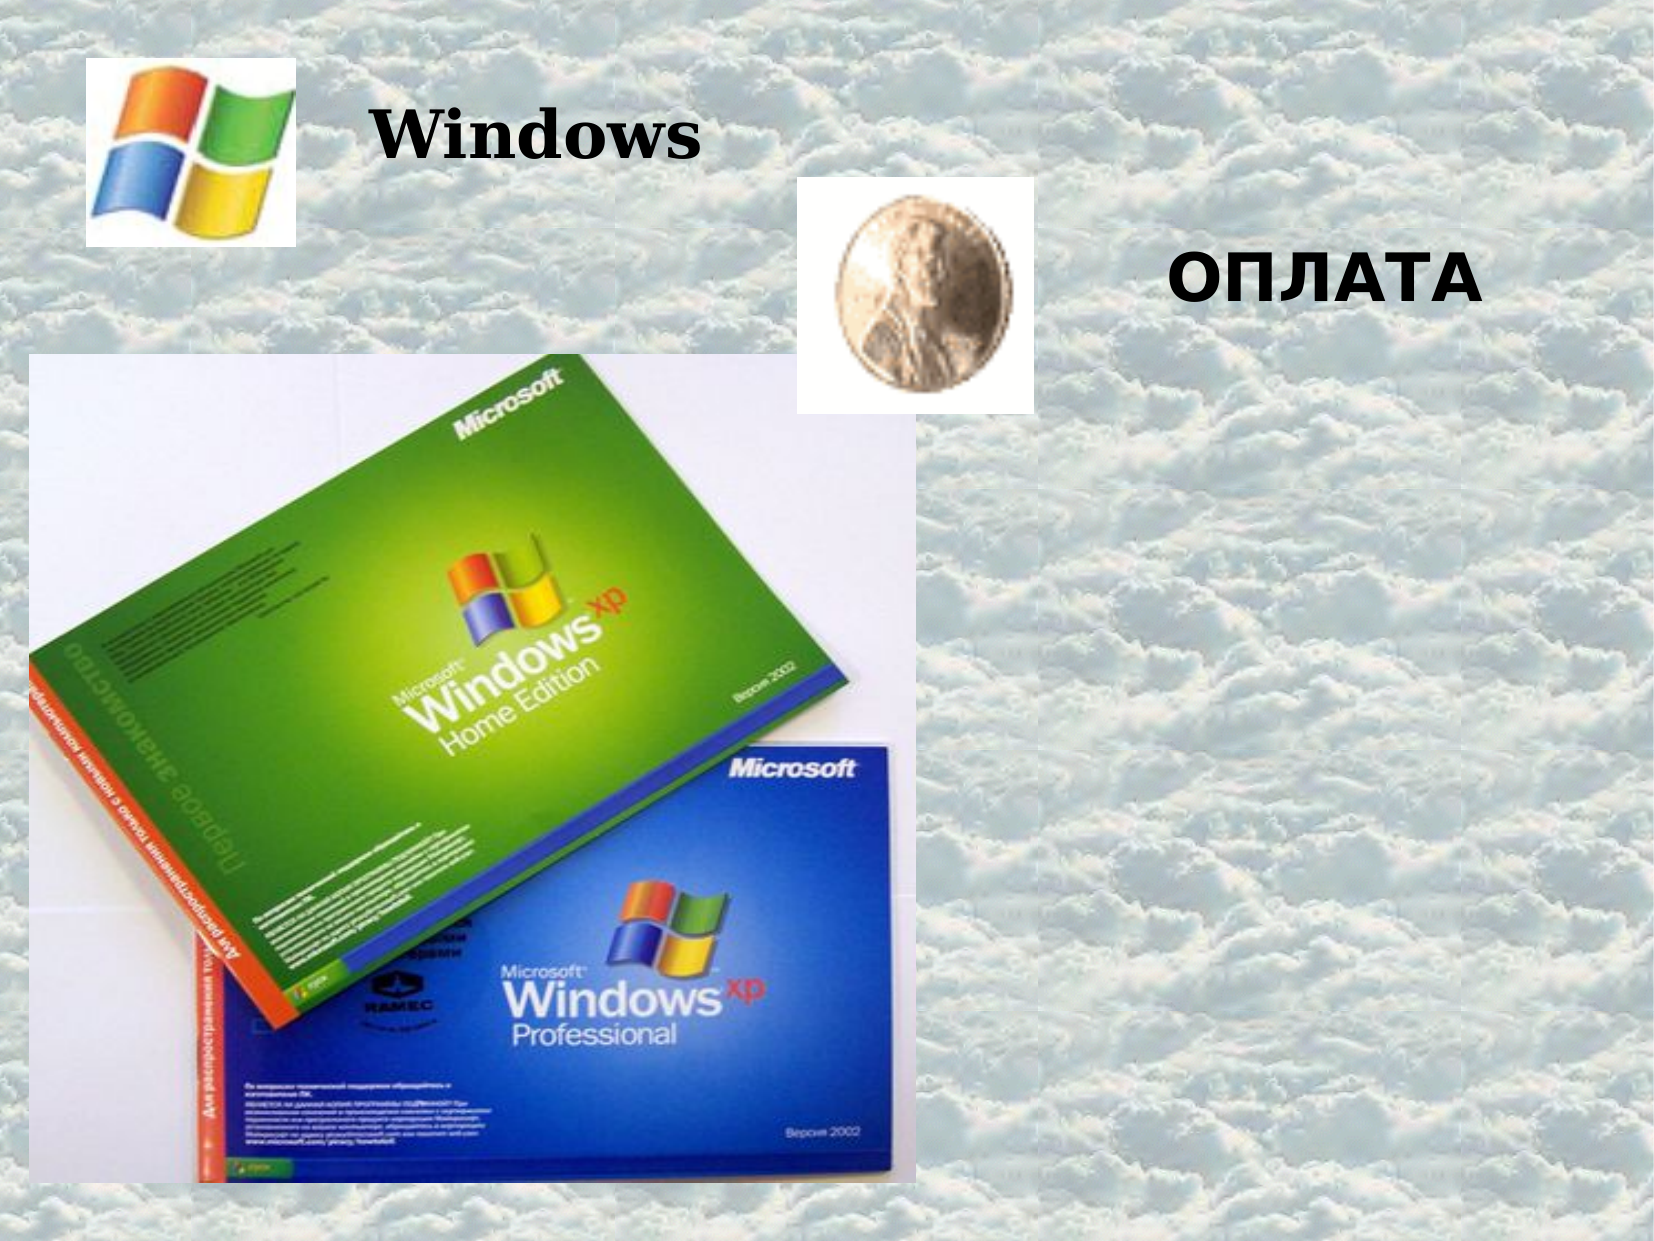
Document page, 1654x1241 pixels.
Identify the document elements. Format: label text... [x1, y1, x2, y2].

text_box ОПЛАТА [1151, 232, 1565, 325]
picture [0, 0, 1654, 1241]
text_box Windows [354, 88, 768, 183]
